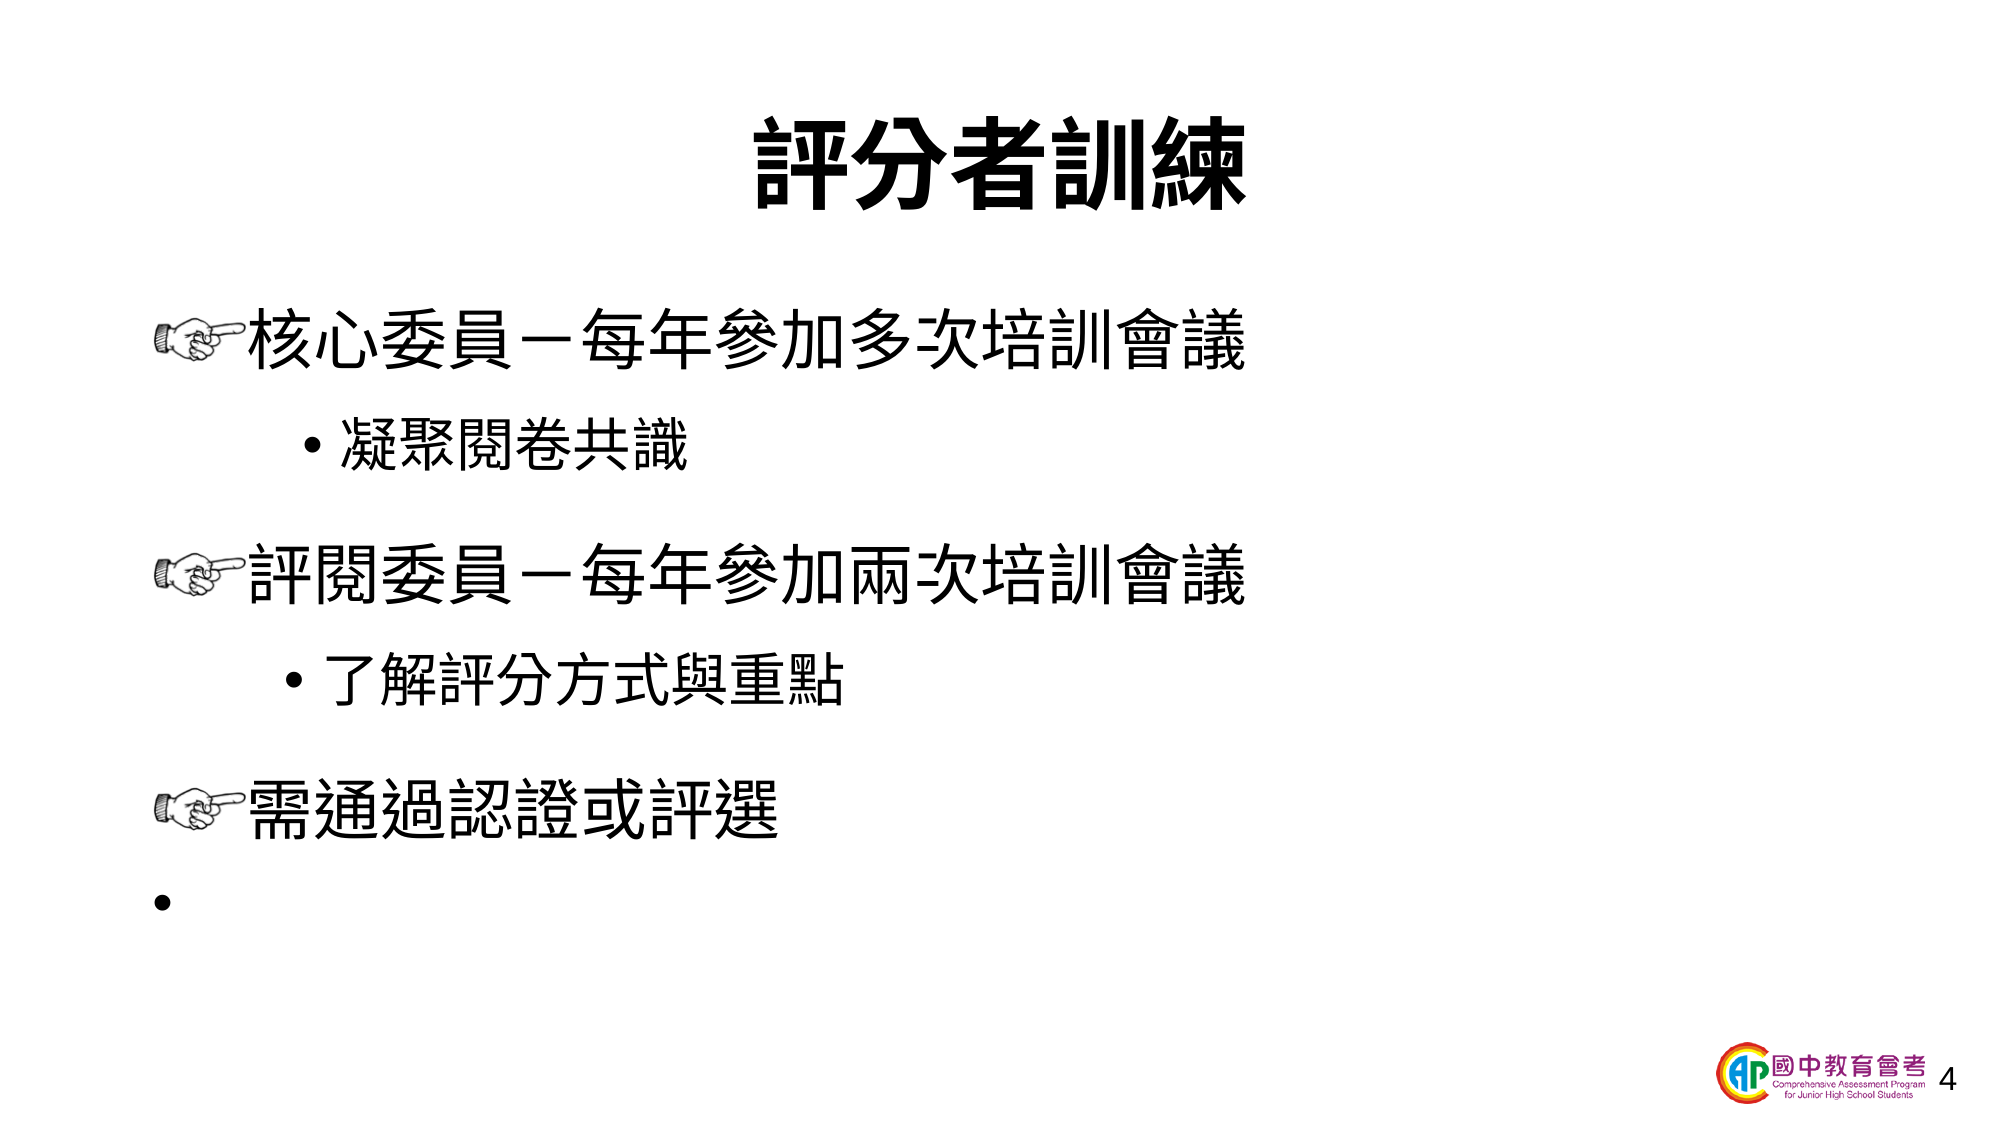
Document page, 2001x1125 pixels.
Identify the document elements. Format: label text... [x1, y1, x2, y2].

list 核心委員－每年參加多次培訓會議 凝聚閱卷共識 評閱委員－每年參加兩次培訓會議 了解評分方式與重點 需通過認證或評選 [137, 299, 1863, 1014]
text_box 4 [1923, 1047, 2000, 1108]
title 評分者訓練 [137, 59, 1863, 278]
